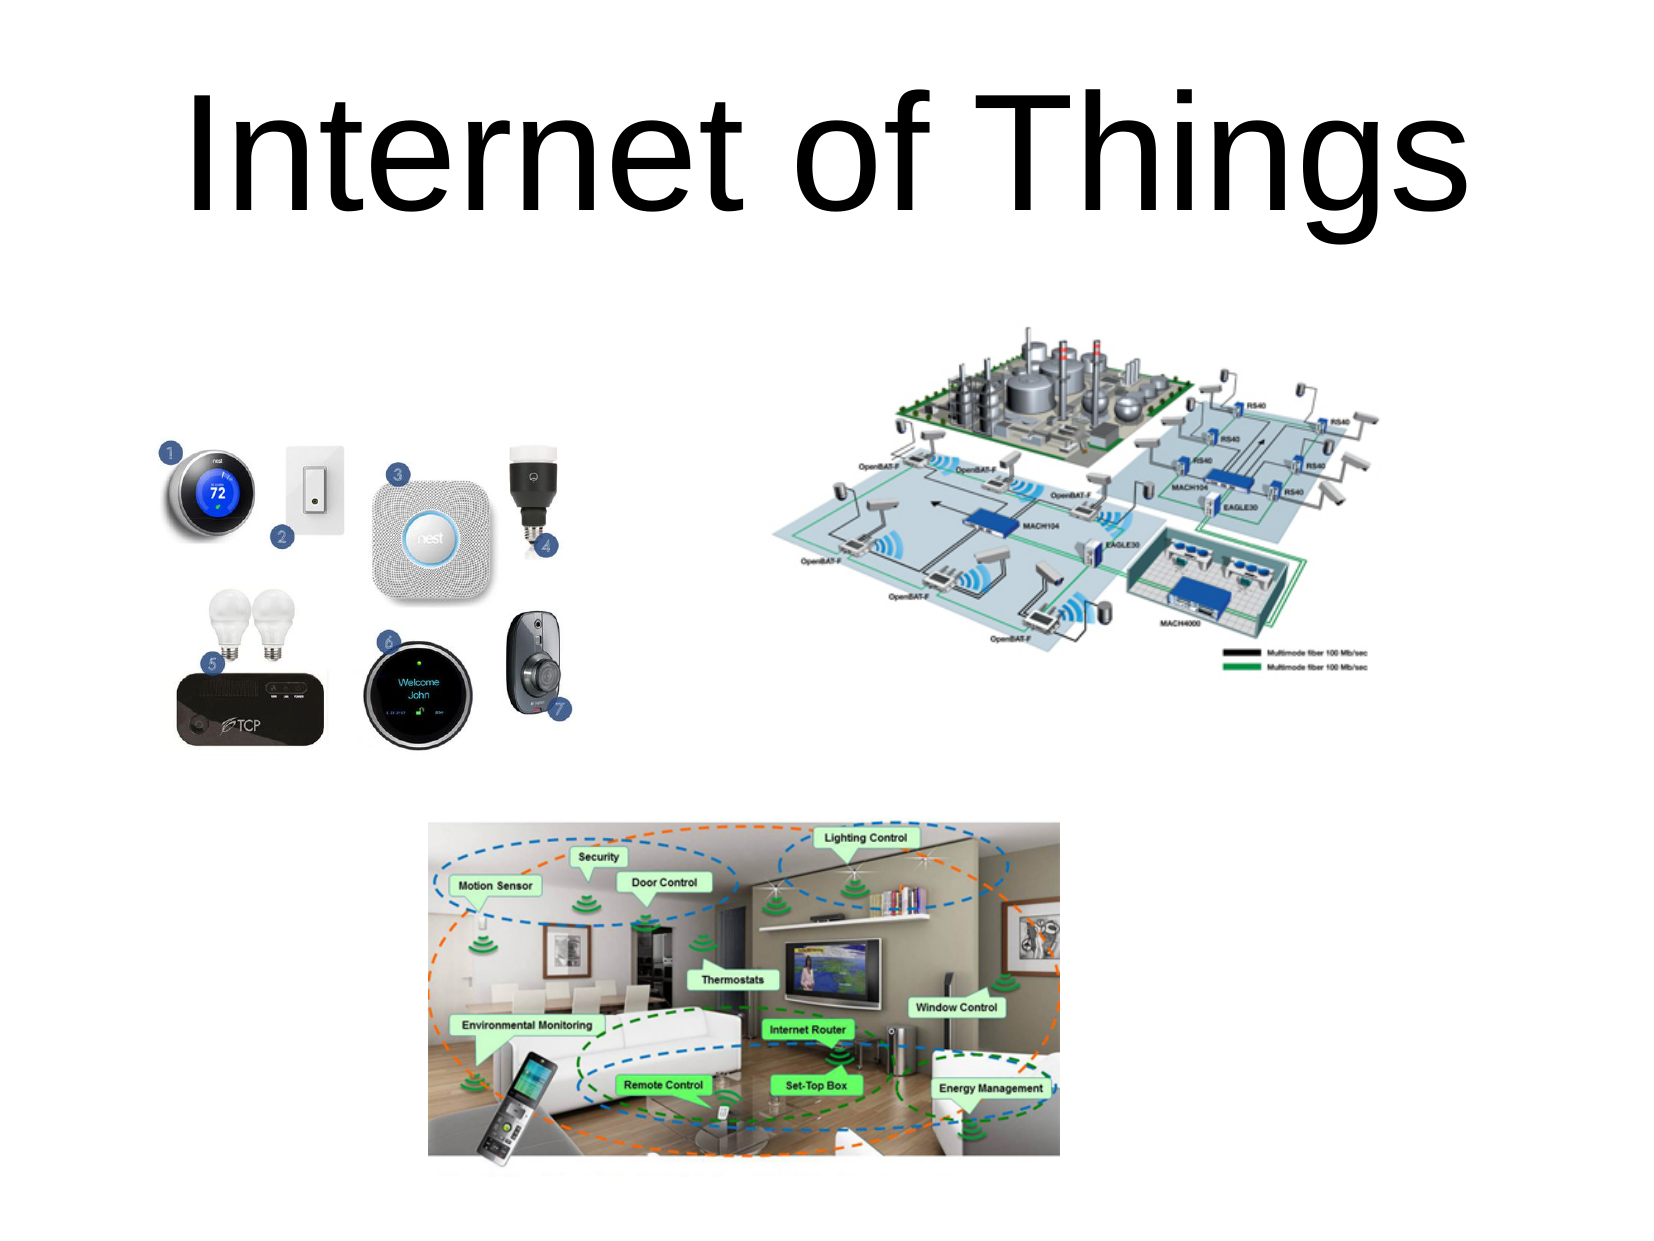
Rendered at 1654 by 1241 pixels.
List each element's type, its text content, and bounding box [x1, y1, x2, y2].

picture [767, 318, 1393, 680]
picture [428, 818, 1060, 1177]
title Internet of Things [82, 49, 1571, 257]
picture [147, 424, 579, 774]
